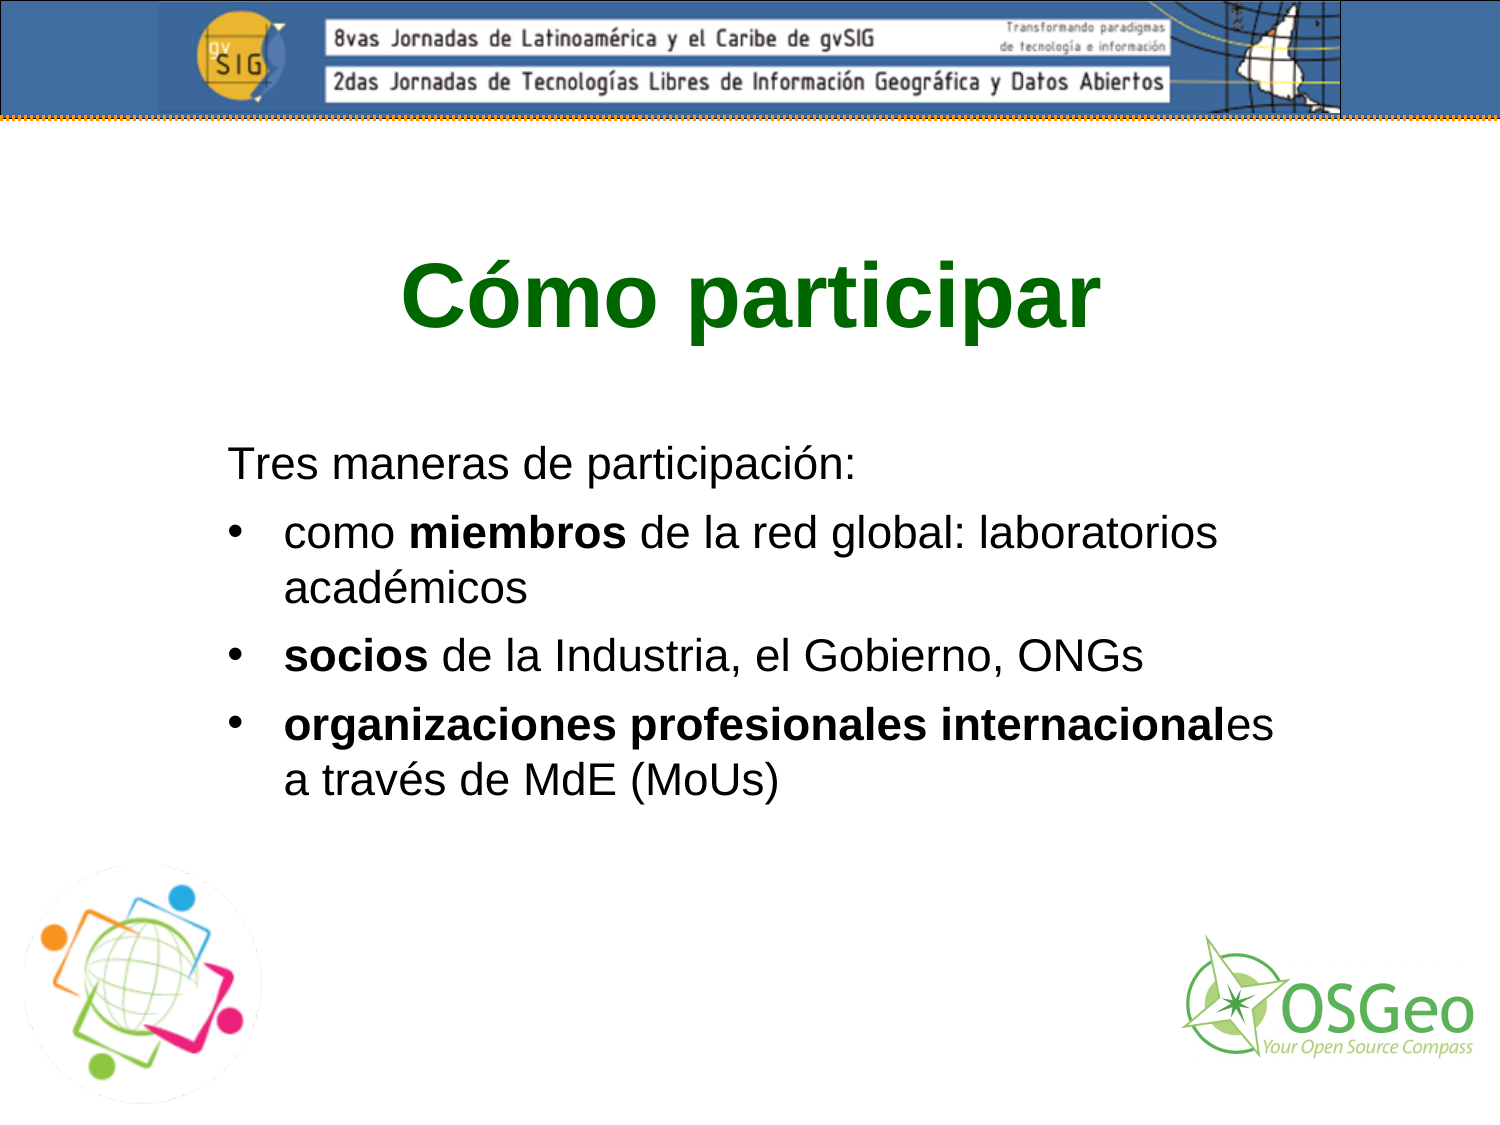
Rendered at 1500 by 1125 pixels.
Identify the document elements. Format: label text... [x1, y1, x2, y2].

list Tres maneras de participación: como miembros de la red global: laboratorios académicos socios de la Industria, el Gobierno, ONGs organizaciones profesionales internacionales a través de MdE (MoUs) [212, 426, 1317, 813]
picture [23, 864, 263, 1105]
picture [1181, 934, 1477, 1063]
picture [159, 1, 1340, 113]
title Cómo participar [76, 208, 1427, 374]
